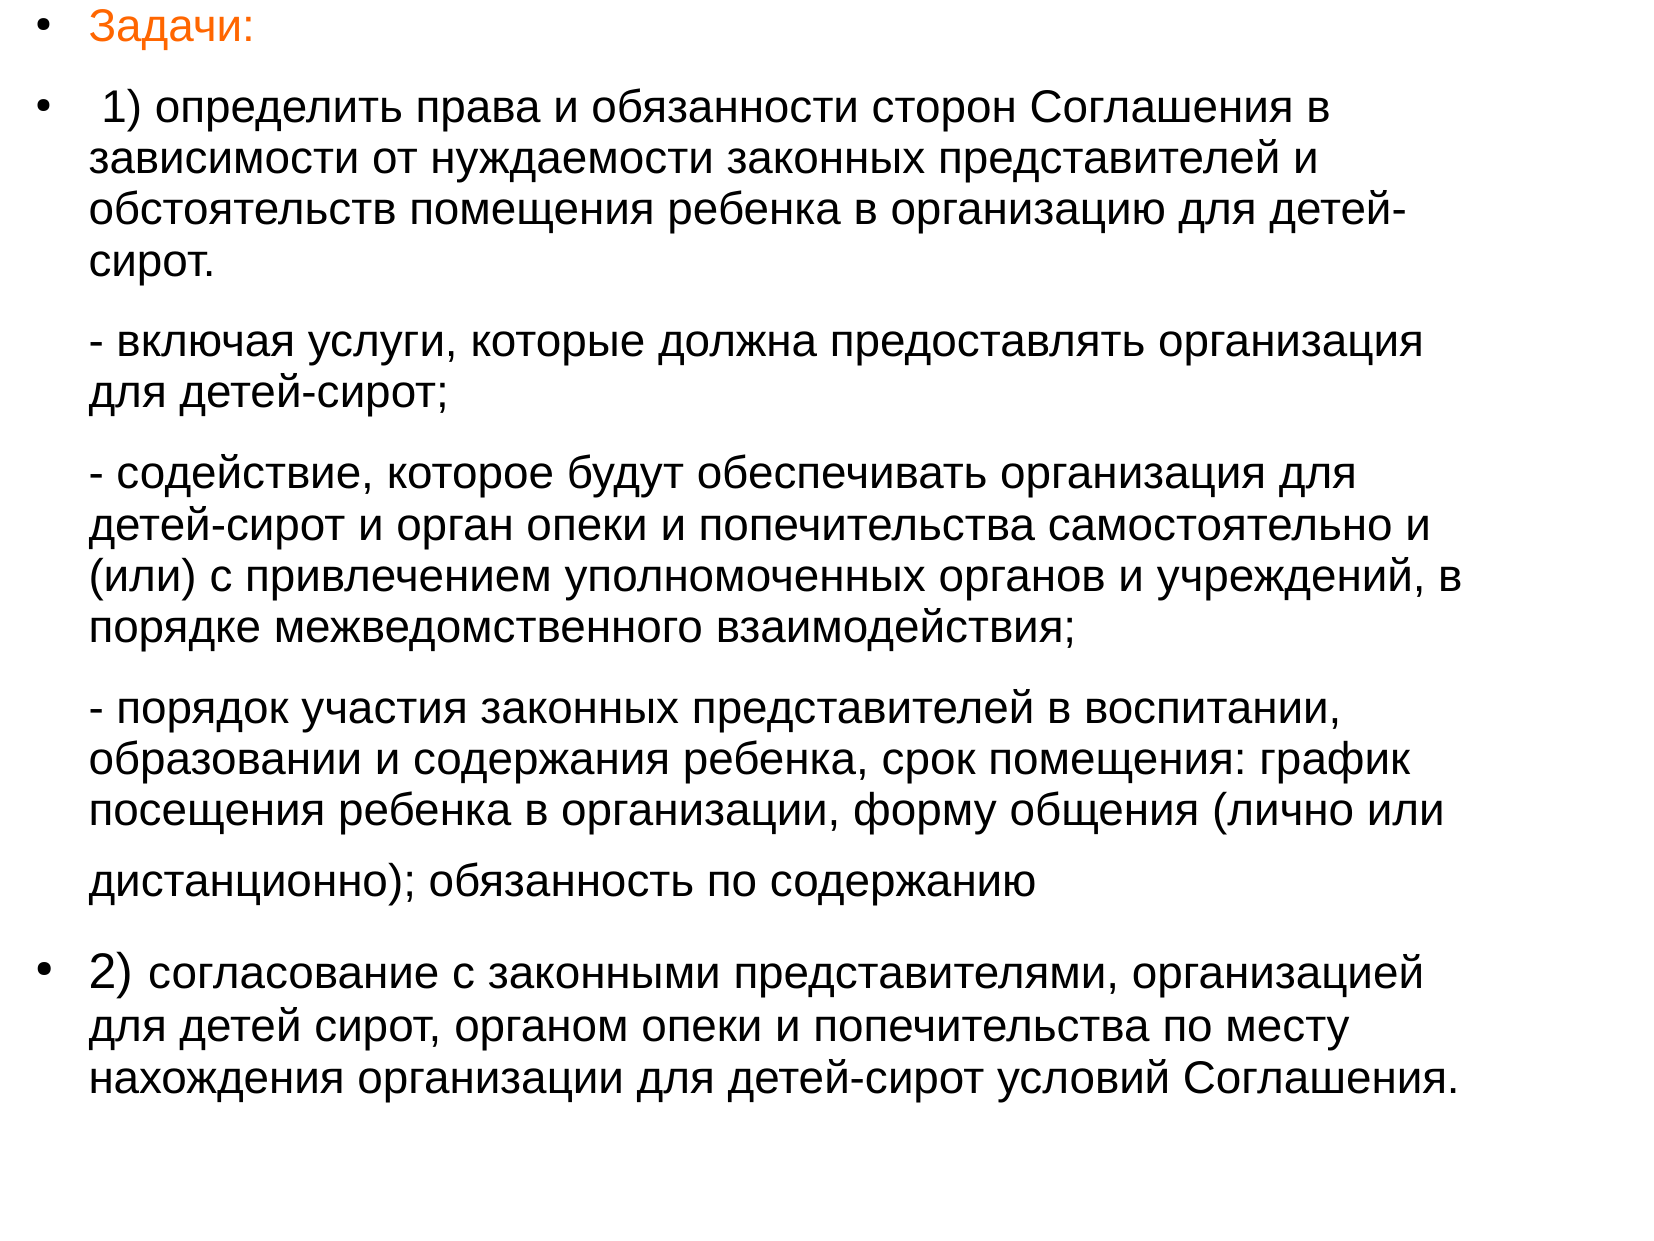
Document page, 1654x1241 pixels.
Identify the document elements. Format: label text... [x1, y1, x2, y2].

list Задачи: 1) определить права и обязанности сторон Соглашения в зависимости от нуждаемости законных представителей и обстоятельств помещения ребенка в организацию для детей-сирот. - включая услуги, которые должна предоставлять организация для детей-сирот; - содействие, которое будут обеспечивать организация для детей-сирот и орган опеки и попечительства самостоятельно и (или) с привлечением уполномоченных органов и учреждений, в порядке межведомственного взаимодействия; - порядок участия законных представителей в воспитании, образовании и содержания ребенка, срок помещения: график посещения ребенка в организации, форму общения (лично или дистанционно); обязанность по содержанию 2) согласование с законными представителями, организацией для детей сирот, органом опеки и попечительства по месту нахождения организации для детей-сирот условий Соглашения. [17, 0, 1506, 1100]
